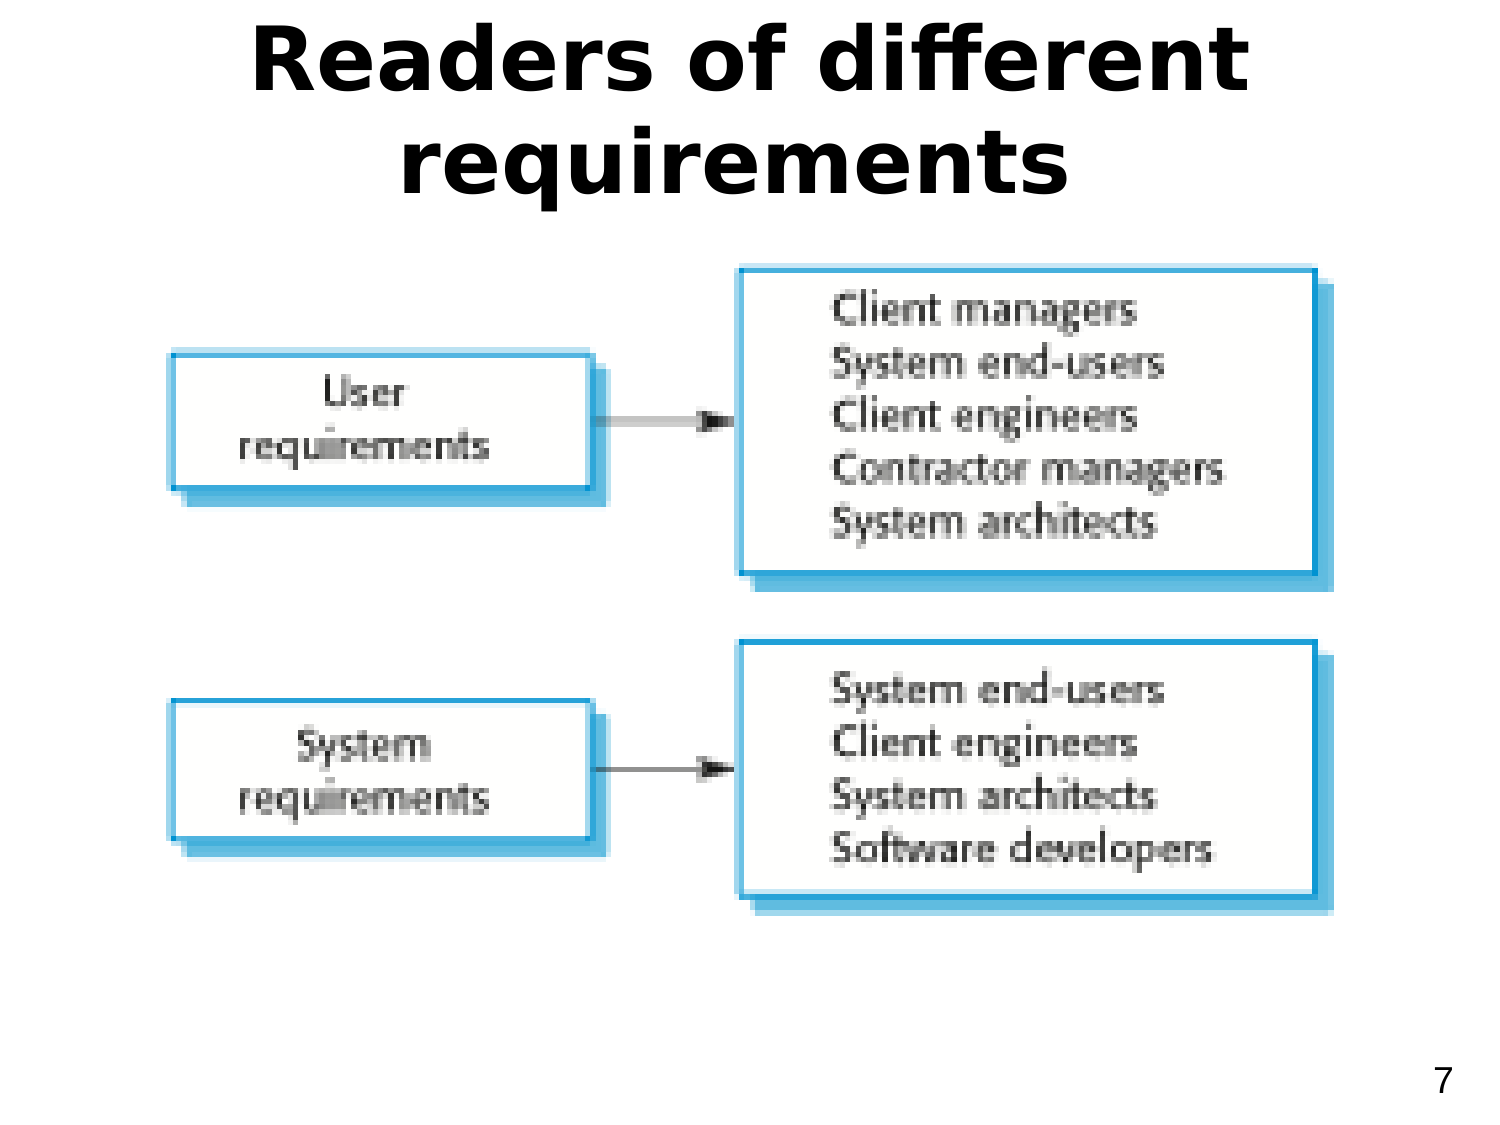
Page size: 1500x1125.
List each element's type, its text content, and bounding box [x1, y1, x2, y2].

title Readers of different requirements [75, 7, 1425, 214]
picture [166, 263, 1334, 916]
